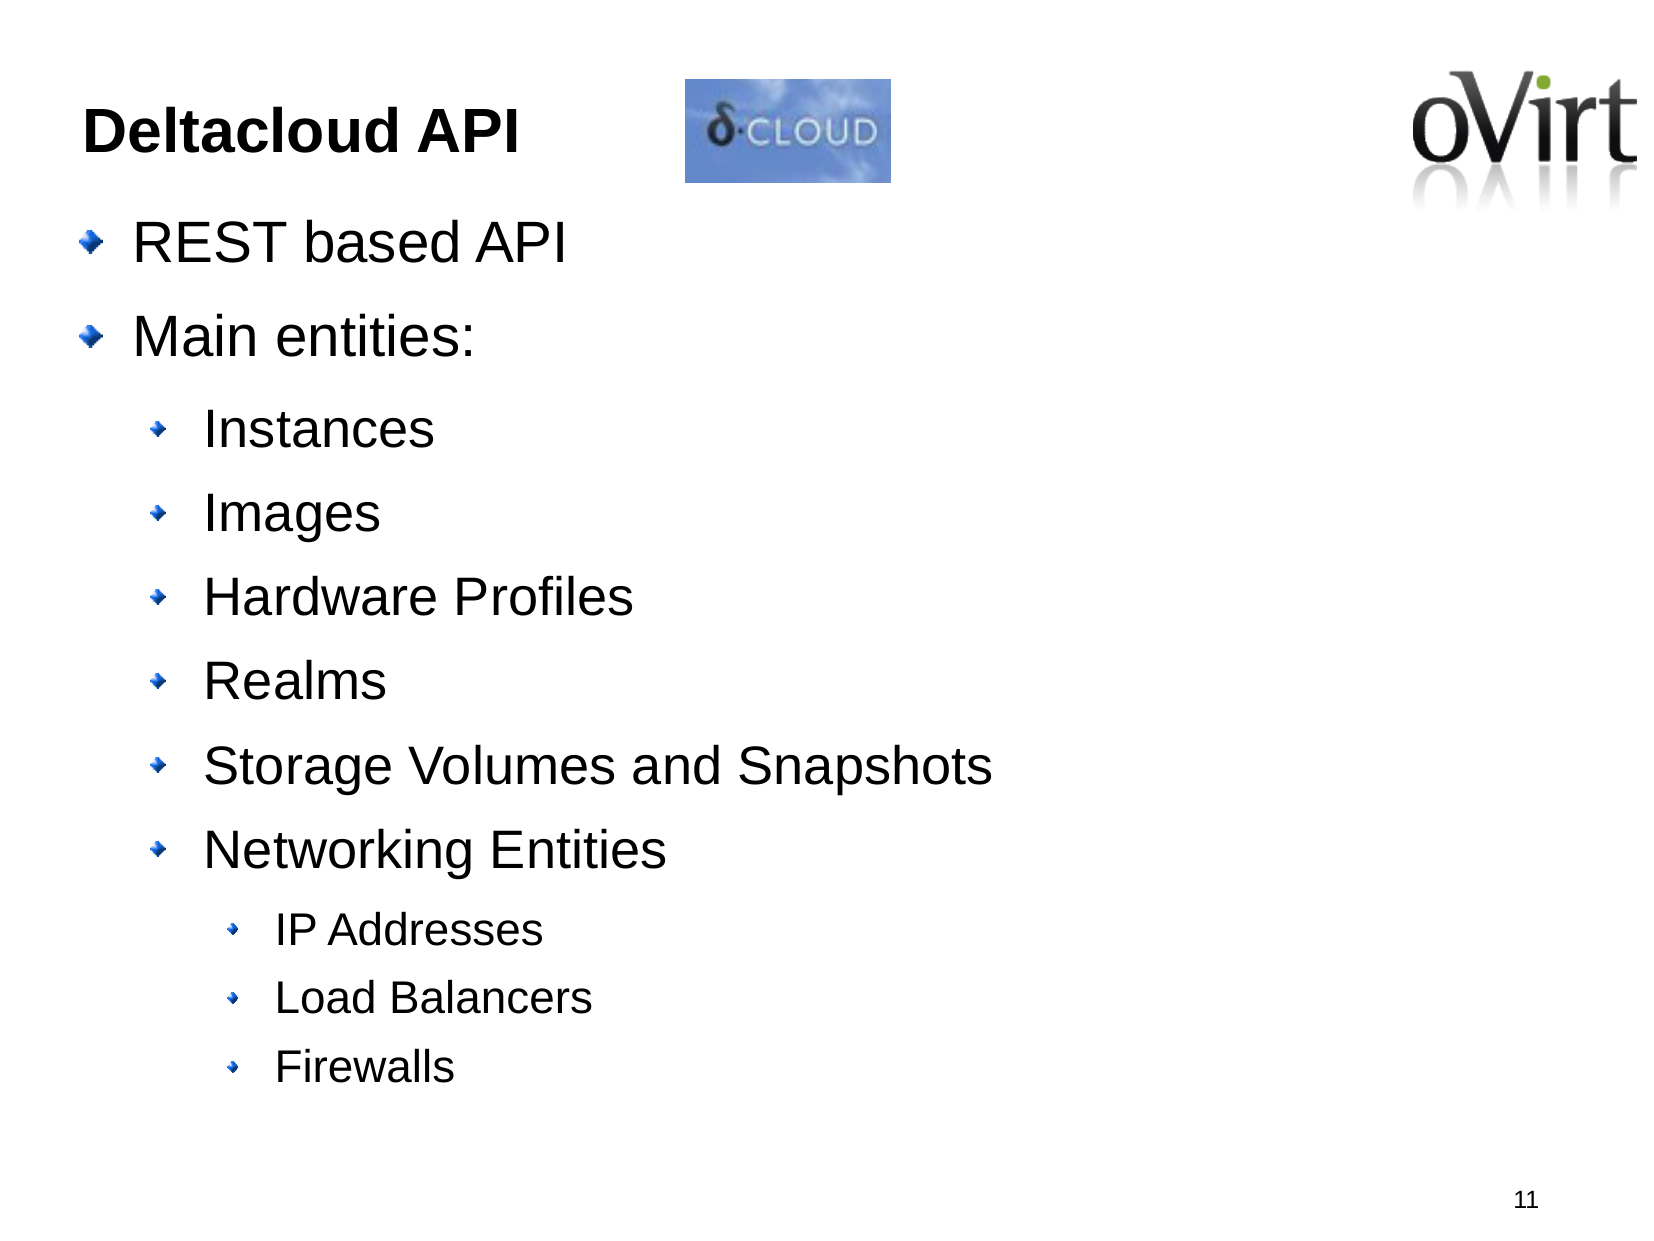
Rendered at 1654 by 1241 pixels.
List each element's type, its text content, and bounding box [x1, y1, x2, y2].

title Deltacloud API [82, 37, 1303, 209]
picture [1413, 63, 1637, 212]
list REST based API Main entities: Instances Images Hardware Profiles Realms Storage Volumes and Snapshots Networking Entities IP Addresses Load Balancers Firewalls [62, 209, 1594, 1171]
picture [685, 79, 891, 183]
